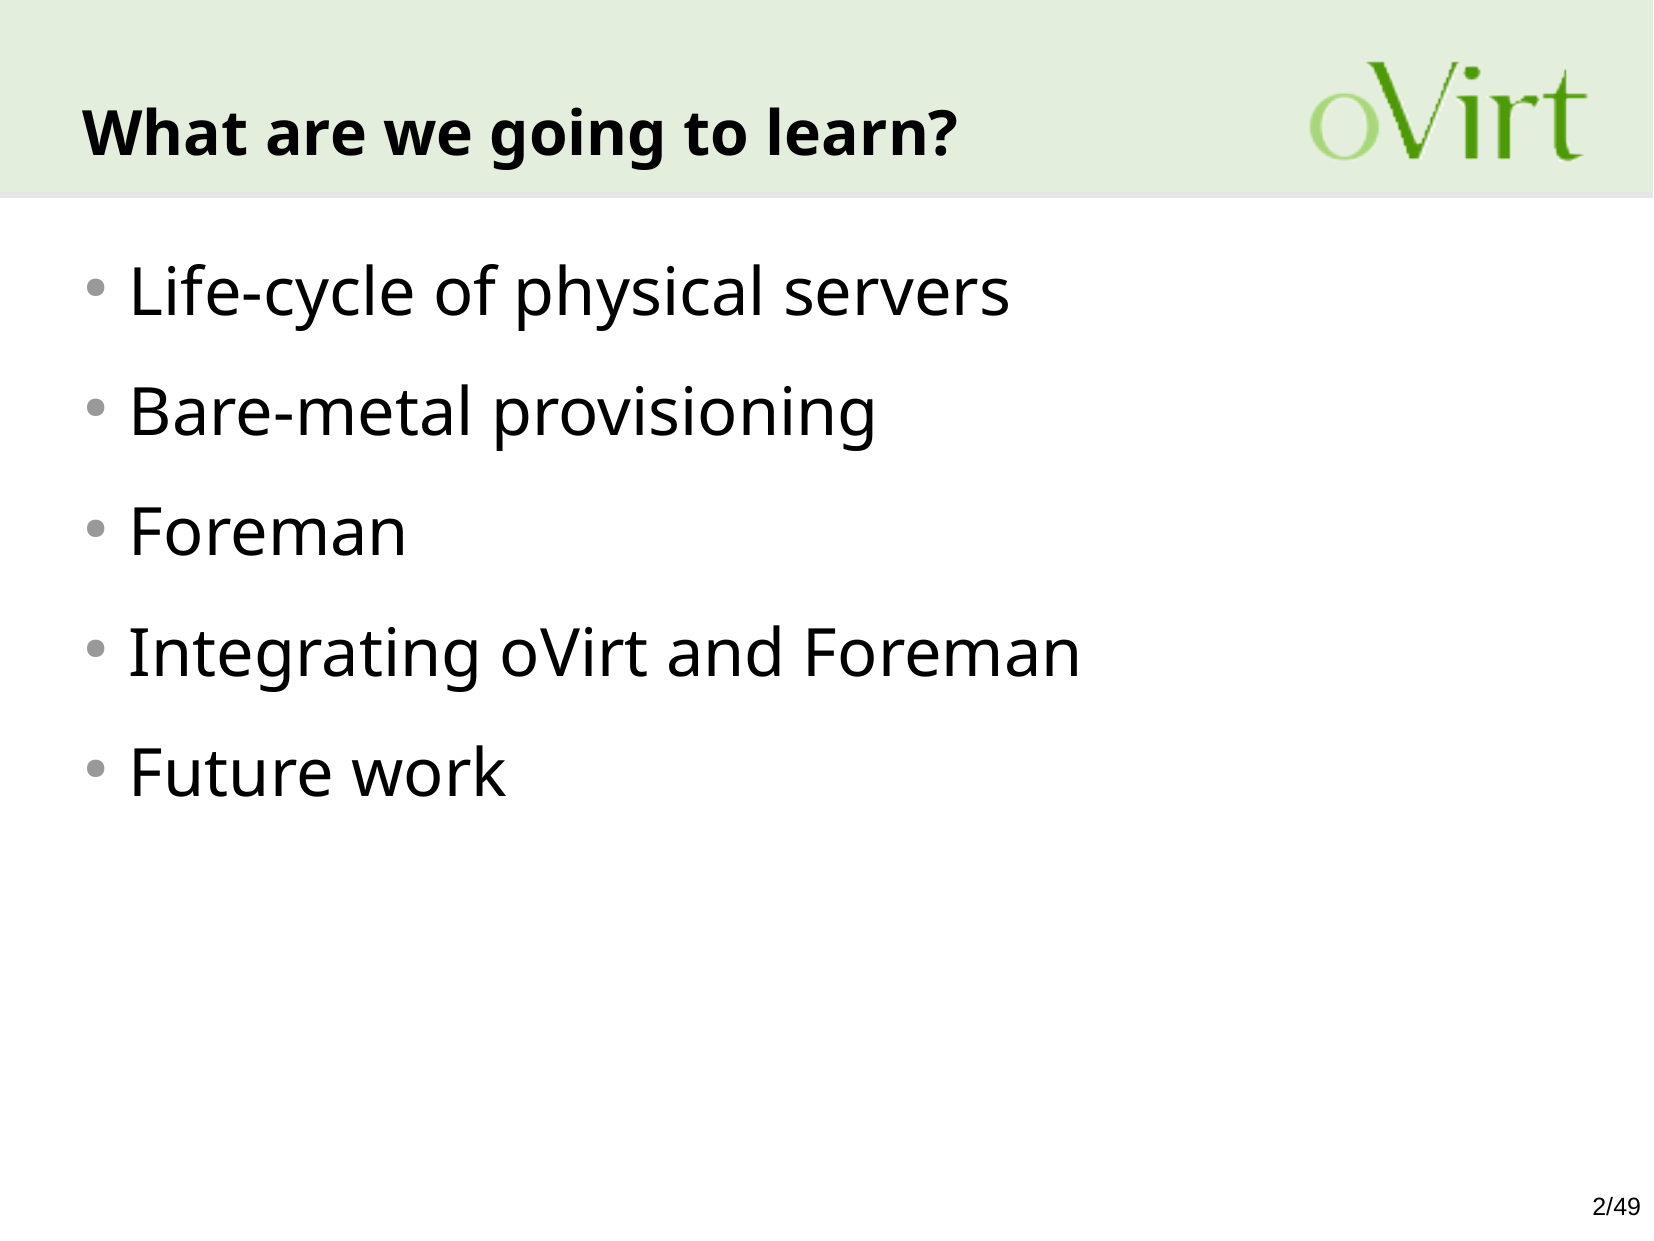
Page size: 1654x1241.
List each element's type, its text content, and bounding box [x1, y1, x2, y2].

list Life-cycle of physical servers Bare-metal provisioning Foreman Integrating oVirt and Foreman Future work [69, 197, 1145, 1094]
title What are we going to learn? [82, 37, 1571, 226]
picture [1289, 36, 1613, 181]
